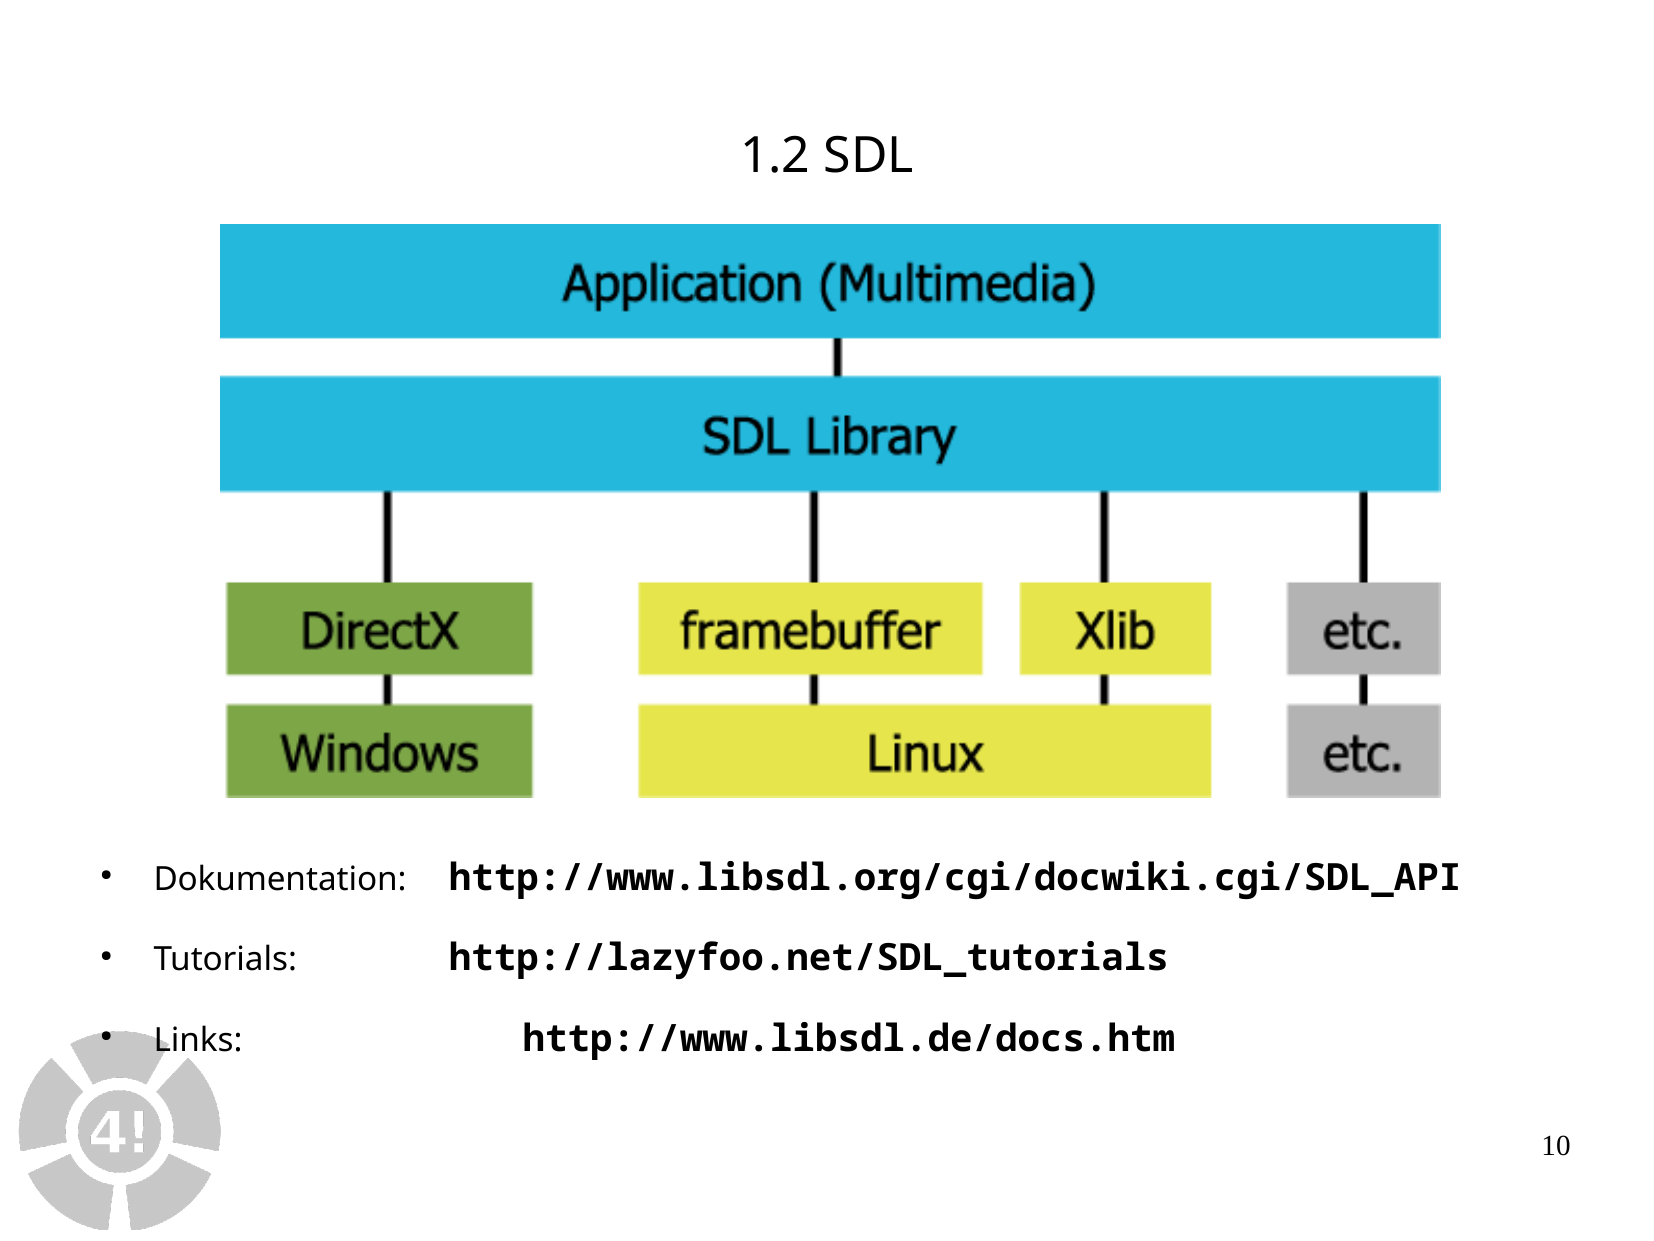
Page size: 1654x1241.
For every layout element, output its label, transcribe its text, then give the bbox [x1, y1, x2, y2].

title 1.2 SDL [82, 49, 1571, 257]
list Dokumentation: http://www.libsdl.org/cgi/docwiki.cgi/SDL_API Tutorials: http://lazyfoo.net/SDL_tutorials Links: http://www.libsdl.de/docs.htm [82, 850, 1571, 1109]
picture [11, 1031, 226, 1230]
picture [220, 224, 1441, 798]
